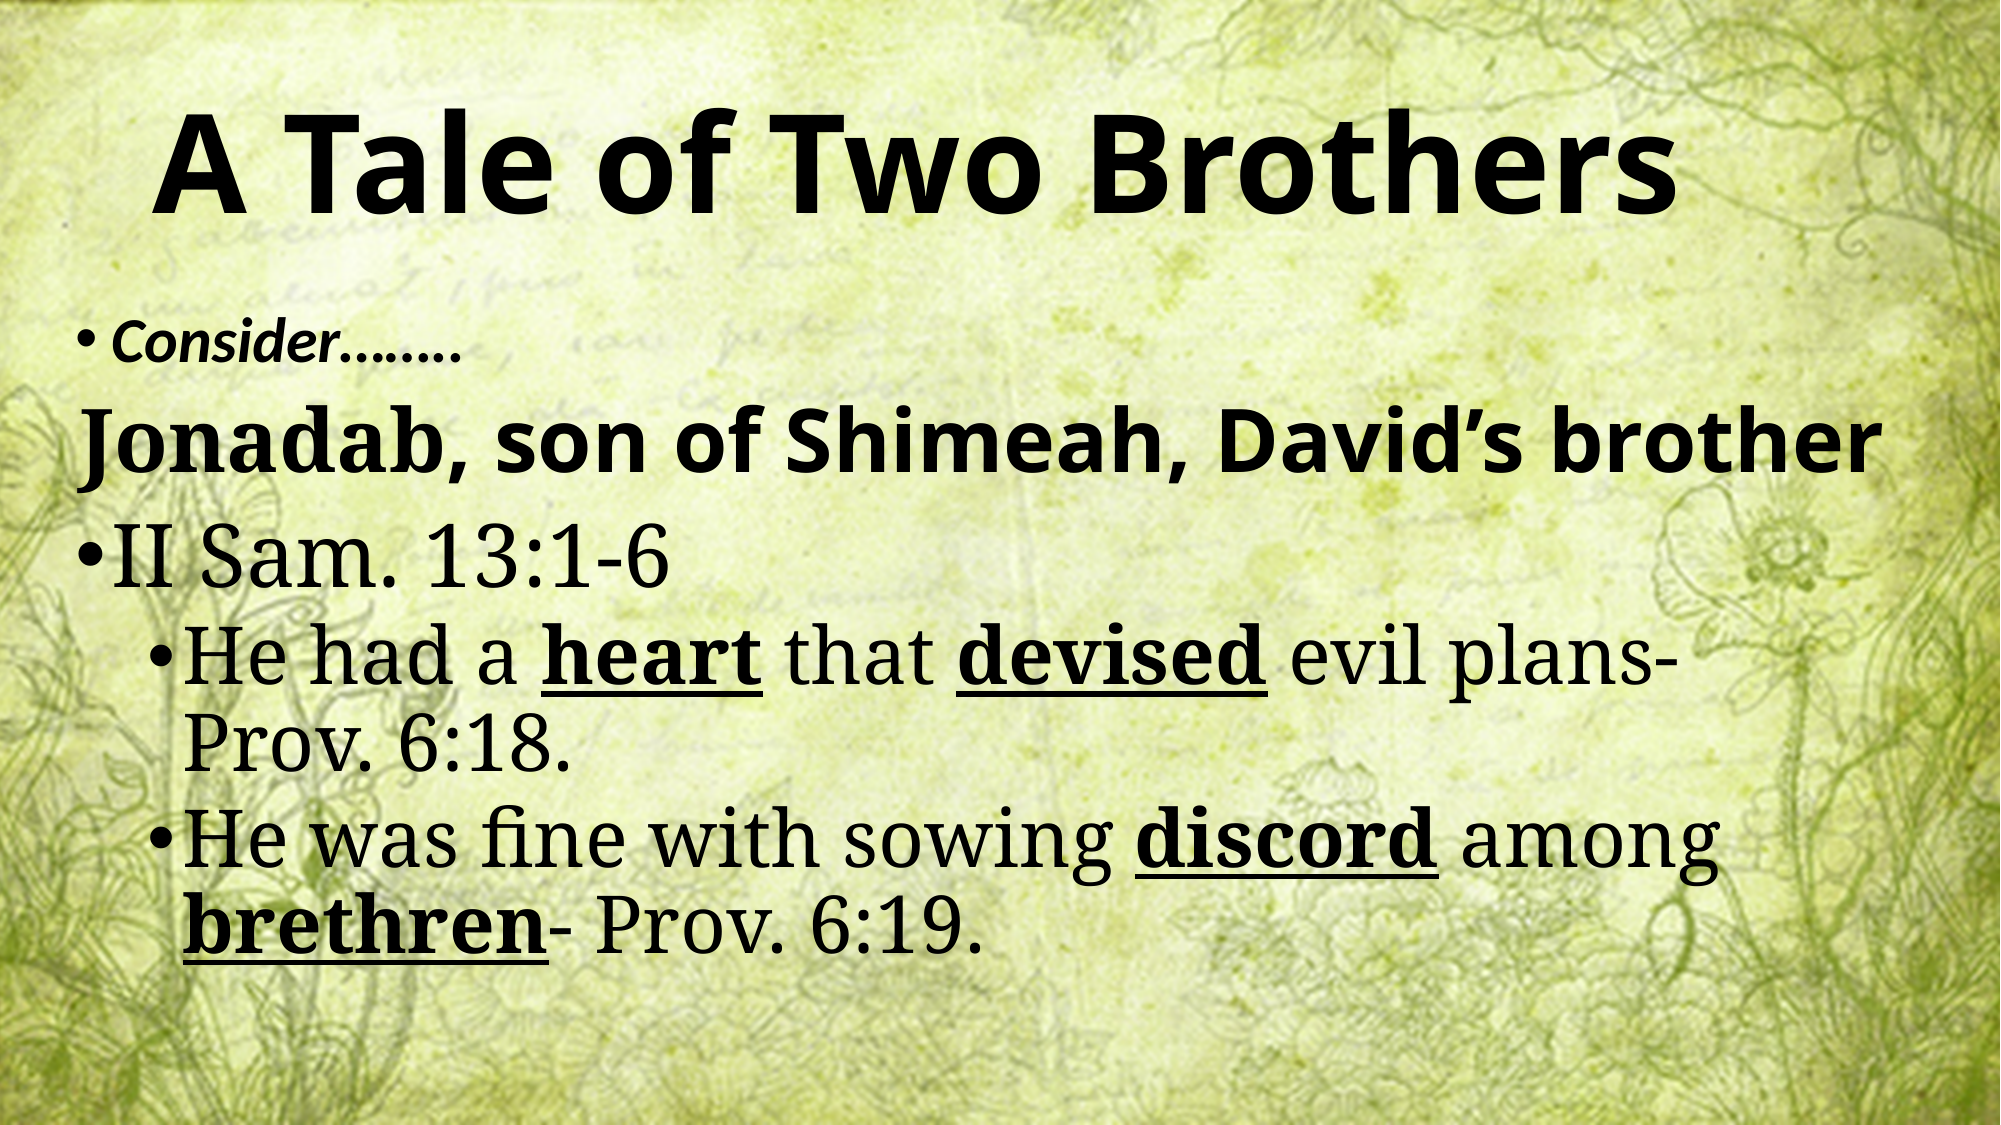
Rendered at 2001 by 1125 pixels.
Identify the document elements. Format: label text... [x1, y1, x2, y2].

list Consider…….. Jonadab, son of Shimeah, David’s brother II Sam. 13:1-6 He had a heart that devised evil plans- Prov. 6:18. He was fine with sowing discord among brethren- Prov. 6:19. [60, 299, 1906, 1081]
picture [0, 0, 2000, 1125]
title A Tale of Two Brothers [137, 59, 1863, 278]
